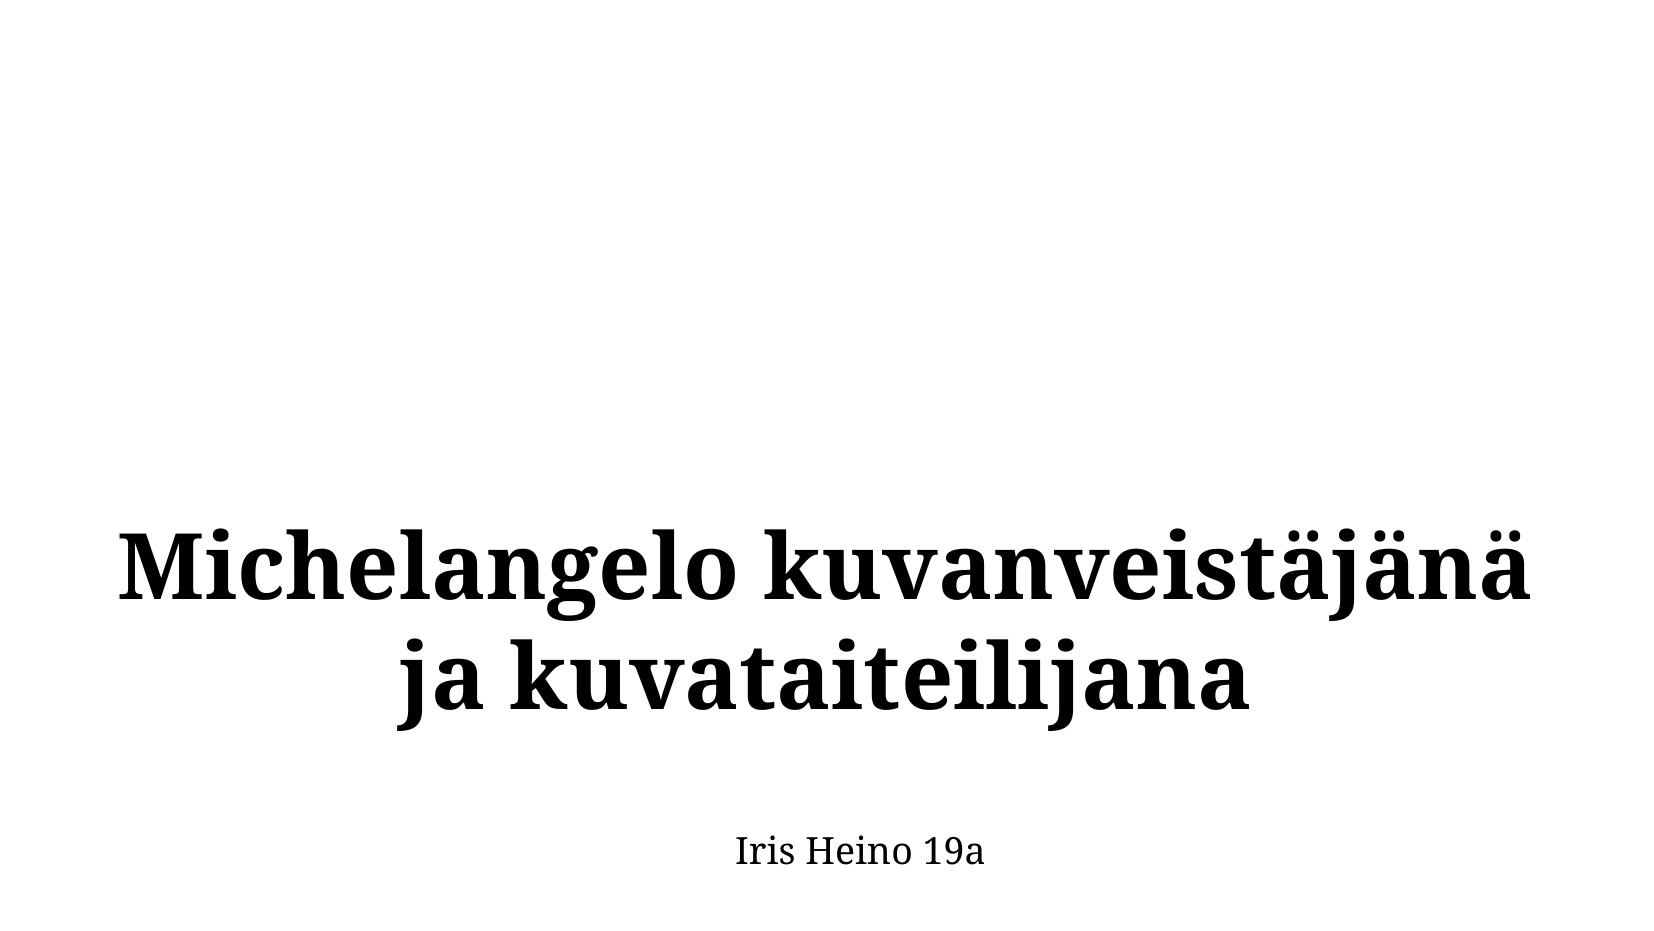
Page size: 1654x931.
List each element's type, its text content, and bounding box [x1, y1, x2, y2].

title Michelangelo kuvanveistäjänä ja kuvataiteilijana [82, 507, 1571, 711]
text_box Iris Heino 19a [720, 817, 981, 875]
